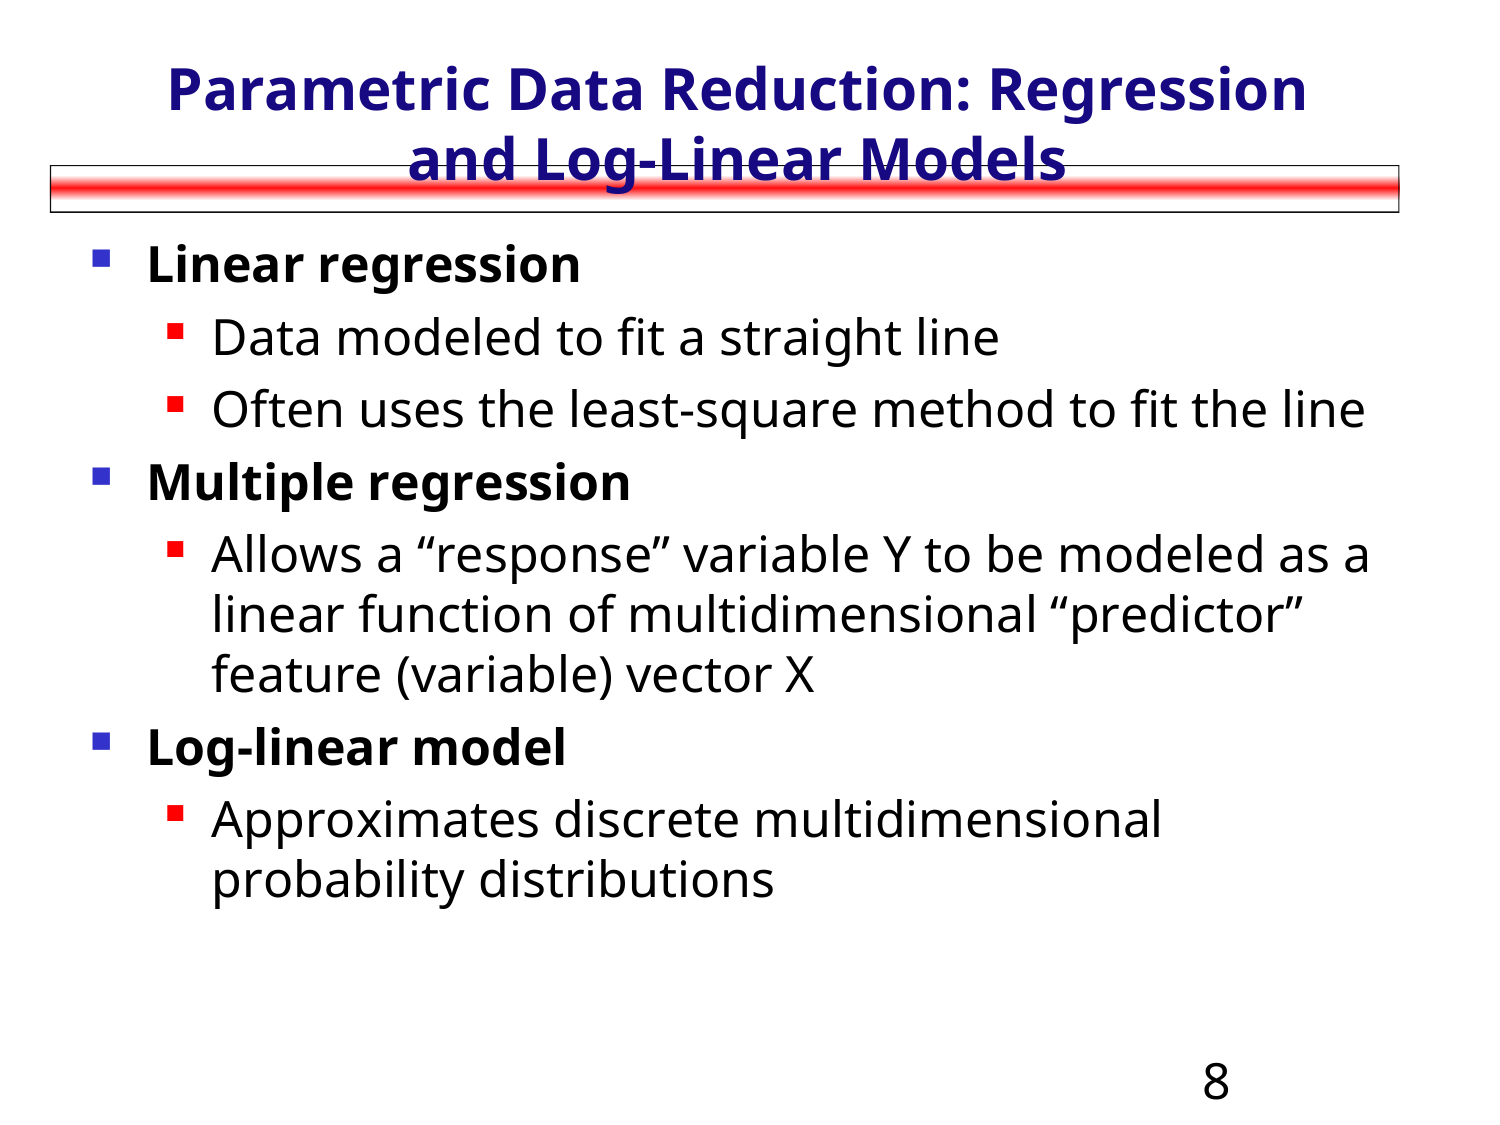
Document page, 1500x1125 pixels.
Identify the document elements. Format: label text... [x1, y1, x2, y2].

text_box <number> [1187, 1062, 1500, 1125]
title Parametric Data Reduction: Regression and Log-Linear Models [99, 24, 1375, 201]
list Linear regression Data modeled to fit a straight line Often uses the least-square method to fit the line Multiple regression Allows a “response” variable Y to be modeled as a linear function of multidimensional “predictor” feature (variable) vector X Log-linear model Approximates discrete multidimensional probability distributions [75, 225, 1426, 1060]
